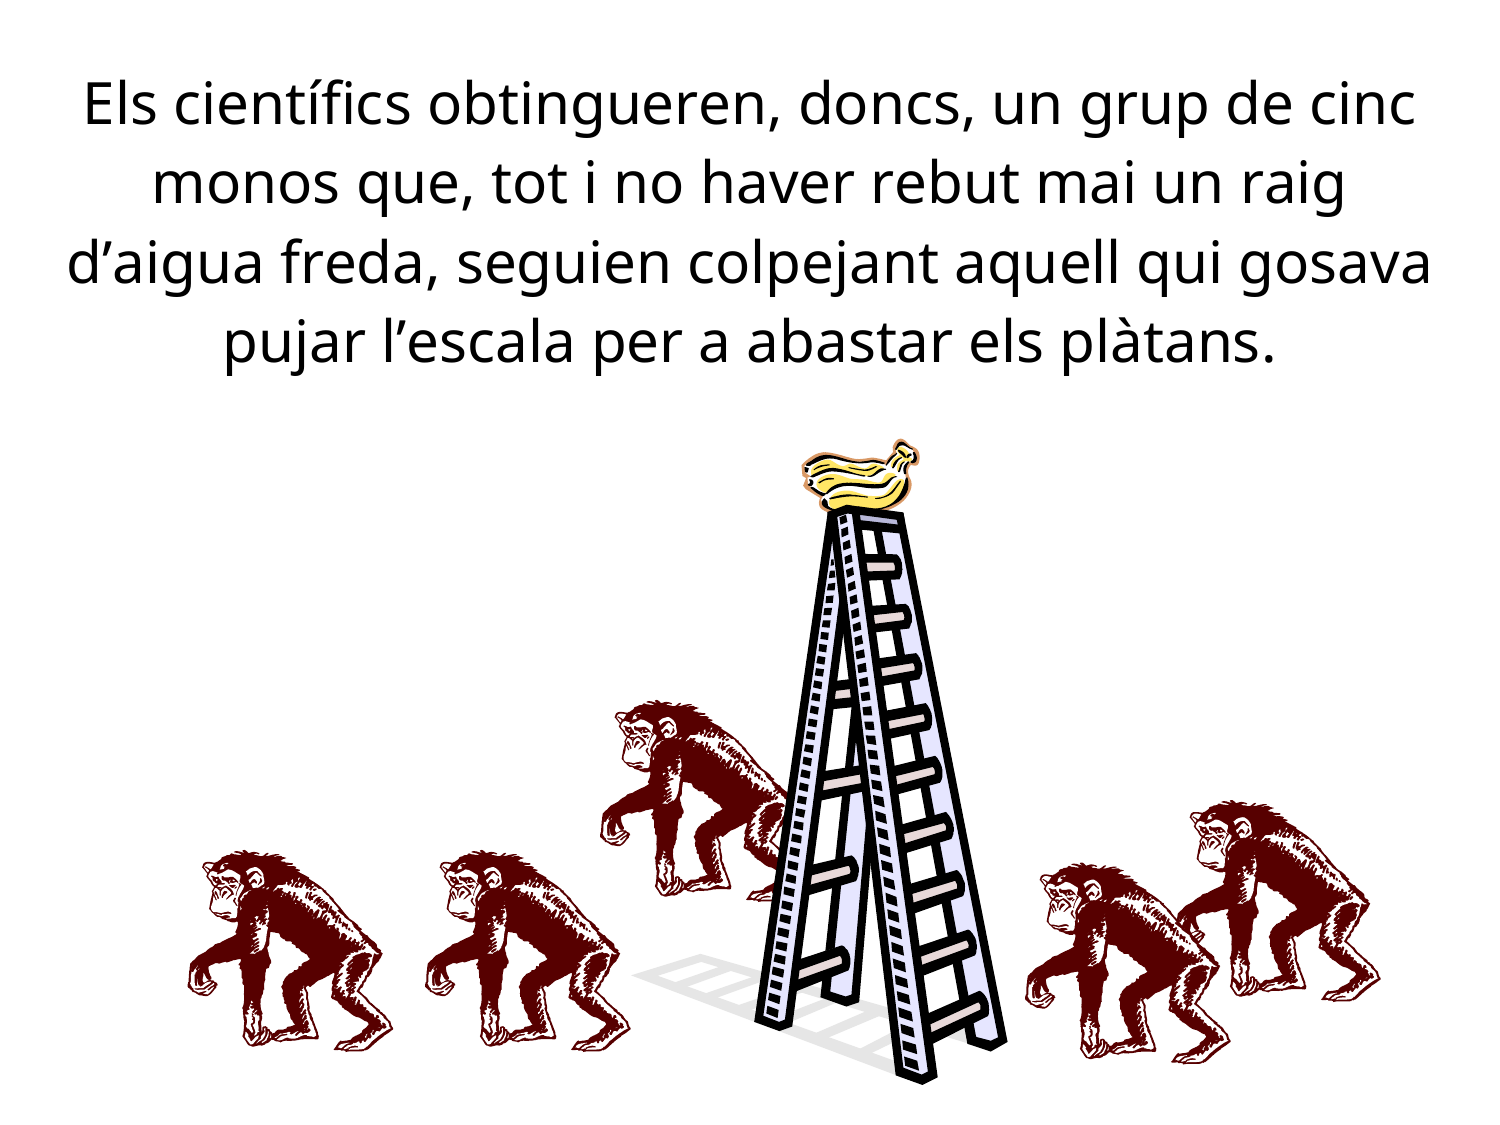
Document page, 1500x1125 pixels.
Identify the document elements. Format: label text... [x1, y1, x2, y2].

text_box Els científics obtingueren, doncs, un grup de cinc monos que, tot i no haver rebut mai un raig d’aigua freda, seguien colpejant aquell qui gosava pujar l’escala per a abastar els plàtans. [35, 54, 1465, 388]
picture [1025, 800, 1381, 1065]
picture [425, 409, 1015, 1093]
picture [187, 849, 394, 1053]
